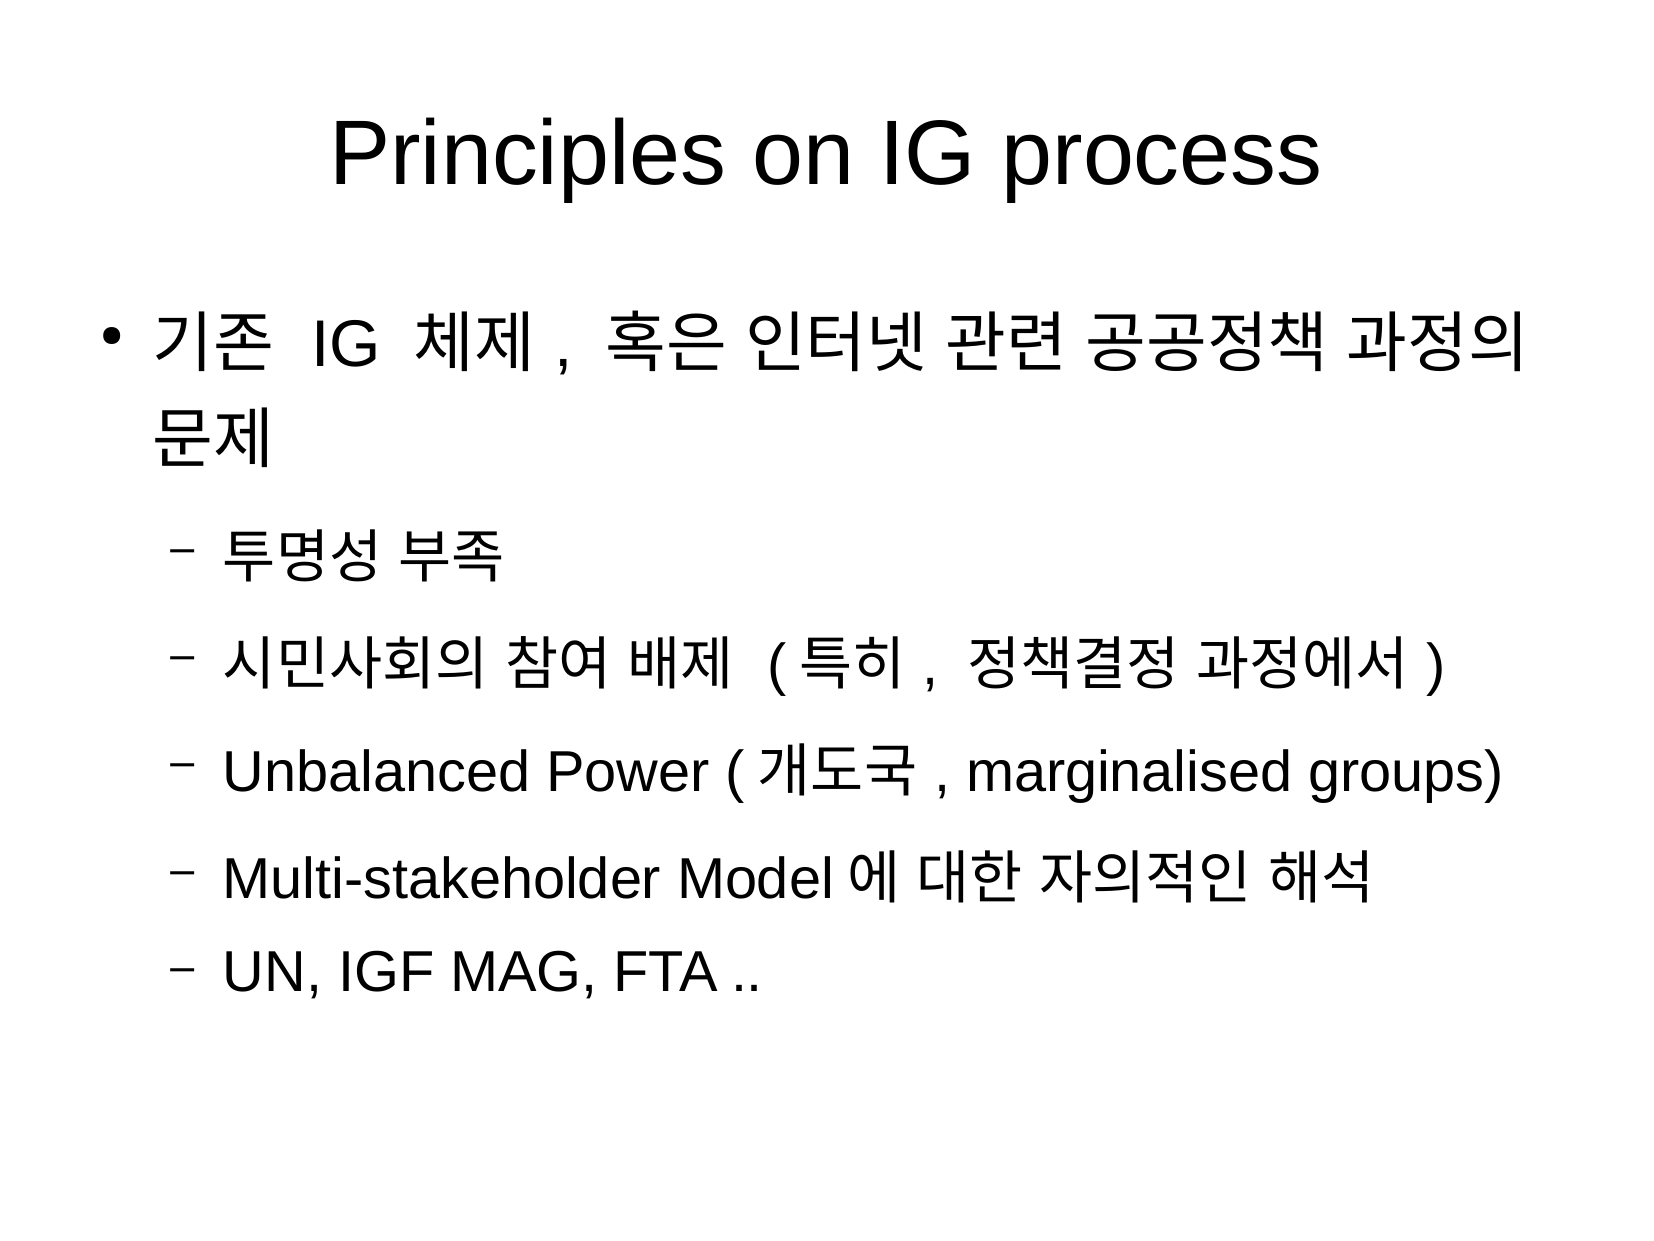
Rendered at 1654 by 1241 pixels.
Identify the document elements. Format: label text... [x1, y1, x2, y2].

title Principles on IG process [82, 49, 1571, 257]
list 기존 IG 체제, 혹은 인터넷 관련 공공정책 과정의 문제 투명성 부족 시민사회의 참여 배제 (특히, 정책결정 과정에서) Unbalanced Power (개도국, marginalised groups) Multi-stakeholder Model에 대한 자의적인 해석 UN, IGF MAG, FTA .. [82, 290, 1538, 1010]
